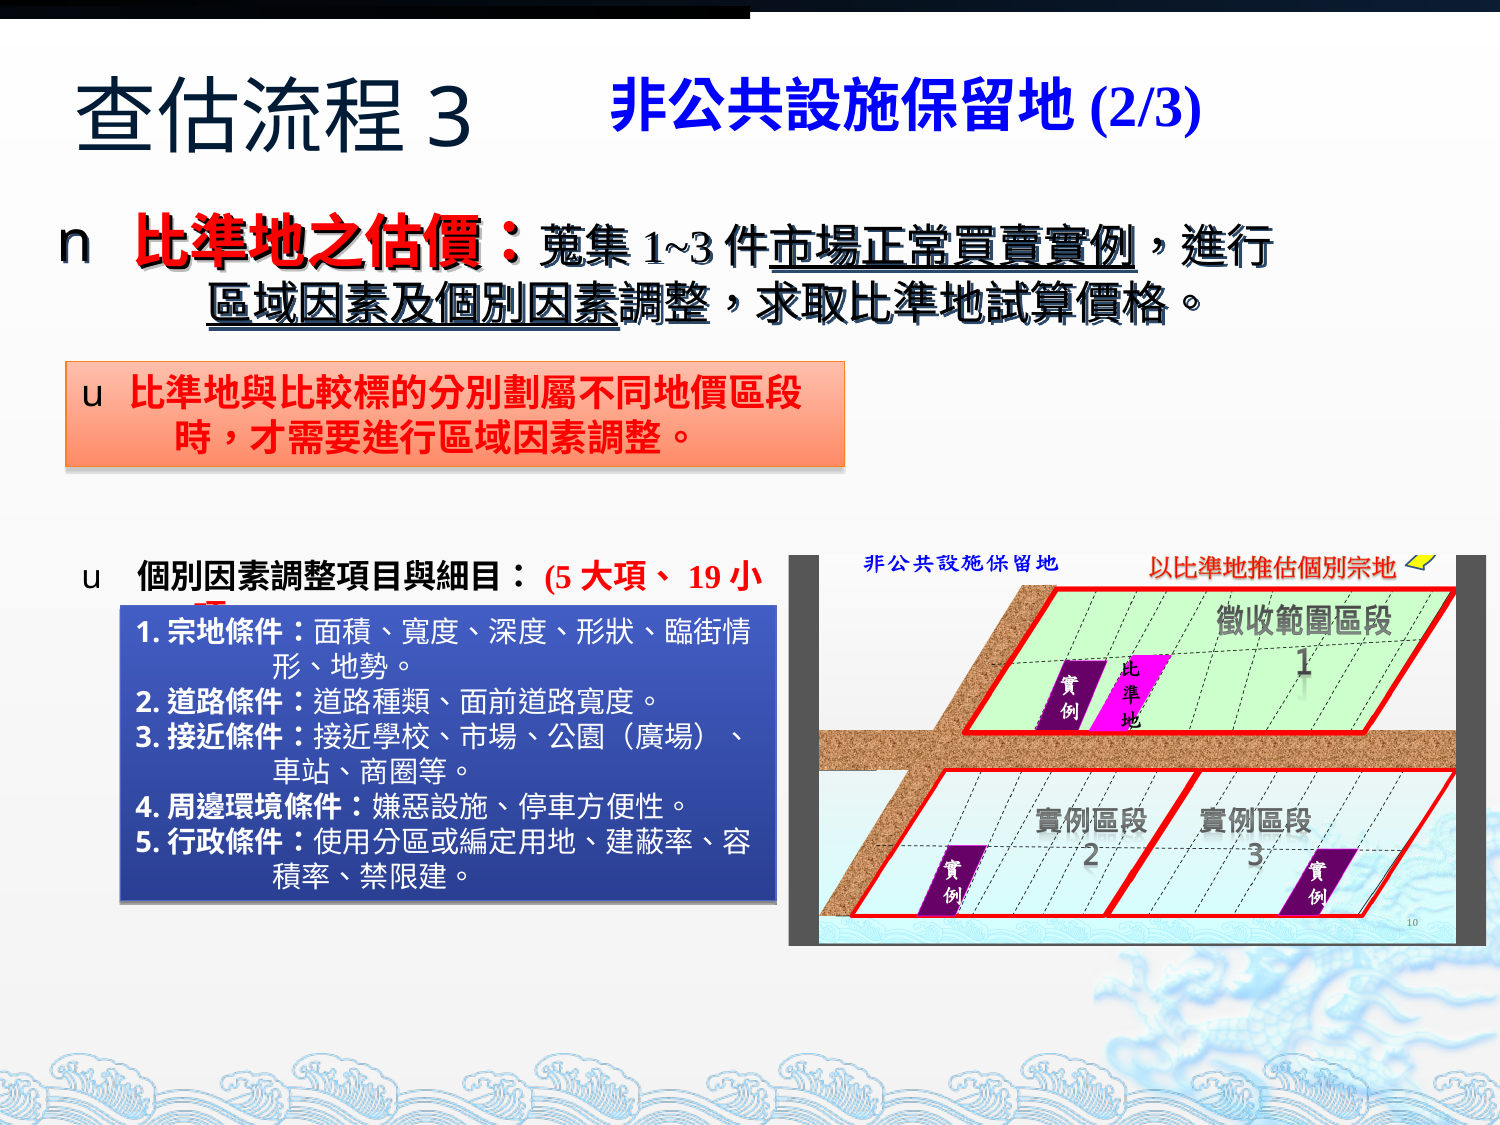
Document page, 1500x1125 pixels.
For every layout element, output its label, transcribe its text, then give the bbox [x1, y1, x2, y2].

text_box 非公共設施保留地(2/3) [572, 60, 1223, 167]
text_box 1.宗地條件：面積、寬度、深度、形狀、臨街情 形、地勢。 2.道路條件：道路種類、面前道路寬度。 3.接近條件：接近學校、市場、公園（廣場）、 車站、商圈等。 4.周邊環境條件：嫌惡設施、停車方便性。 5.行政條件：使用分區或編定用地、建蔽率、容 積率、禁限建。 [120, 606, 776, 900]
text_box 比準地之估價：蒐集1~3件市場正常買賣實例，進行區域因素及個別因素調整，求取比準地試算價格。 [41, 196, 1306, 338]
picture [788, 555, 1487, 946]
text_box 比準地與比較標的分別劃屬不同地價區段時，才需要進行區域因素調整。 [66, 362, 844, 467]
text_box 查估流程3 [41, 55, 490, 170]
text_box 個別因素調整項目與細目：(5大項、19小項) [66, 548, 782, 643]
